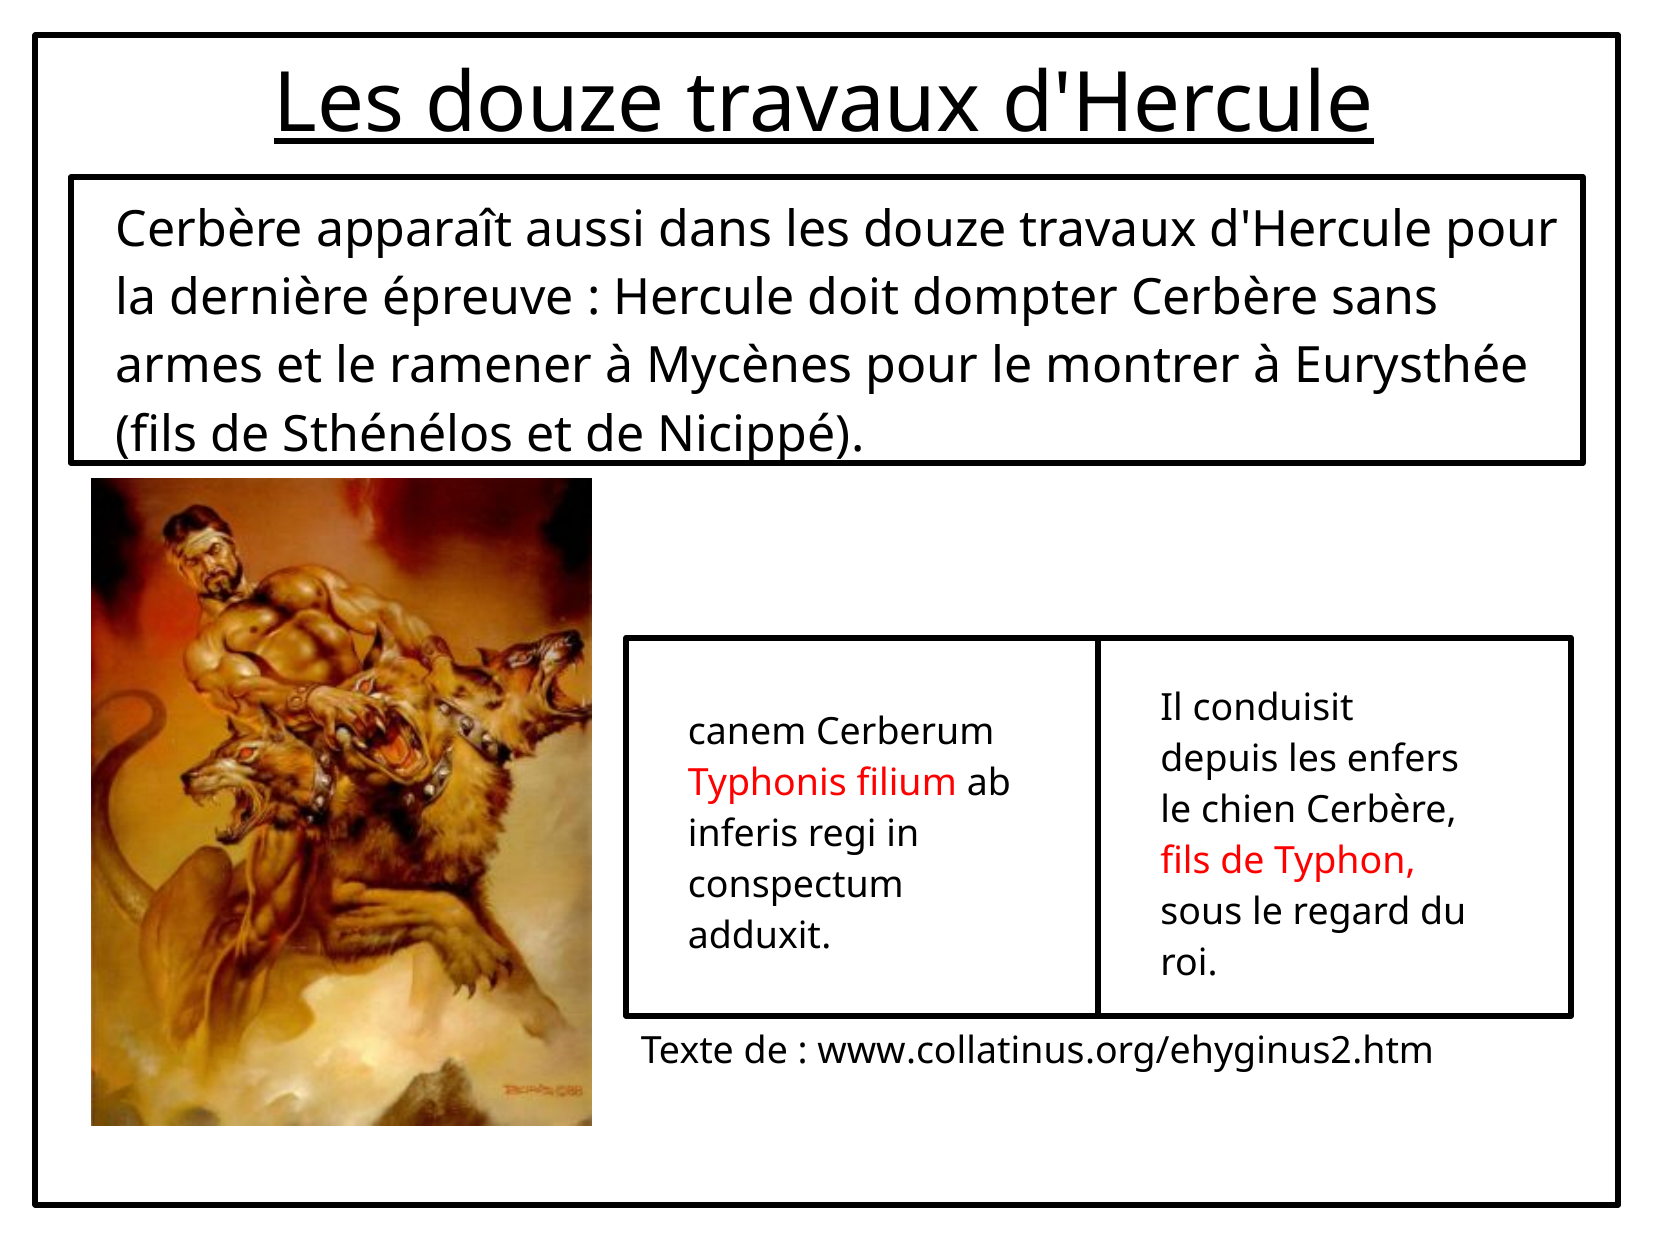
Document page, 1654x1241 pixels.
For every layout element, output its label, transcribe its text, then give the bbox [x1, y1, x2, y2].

text_box canem Cerberum Typhonis filium ab inferis regi in conspectum adduxit. [673, 696, 1052, 958]
text_box Cerbère apparaît aussi dans les douze travaux d'Hercule pour la dernière épreuve : Hercule doit dompter Cerbère sans armes et le ramener à Mycènes pour le montrer à Eurysthée (fils de Sthénélos et de Nicippé). [101, 185, 1580, 460]
text_box Texte de : www.collatinus.org/ehyginus2.htm [625, 1015, 1573, 1080]
text_box Il conduisit depuis les enfers le chien Cerbère, fils de Typhon, sous le regard du roi. [1145, 673, 1489, 984]
text_box Les douze travaux d'Hercule [0, 35, 1654, 167]
picture [91, 478, 592, 1126]
